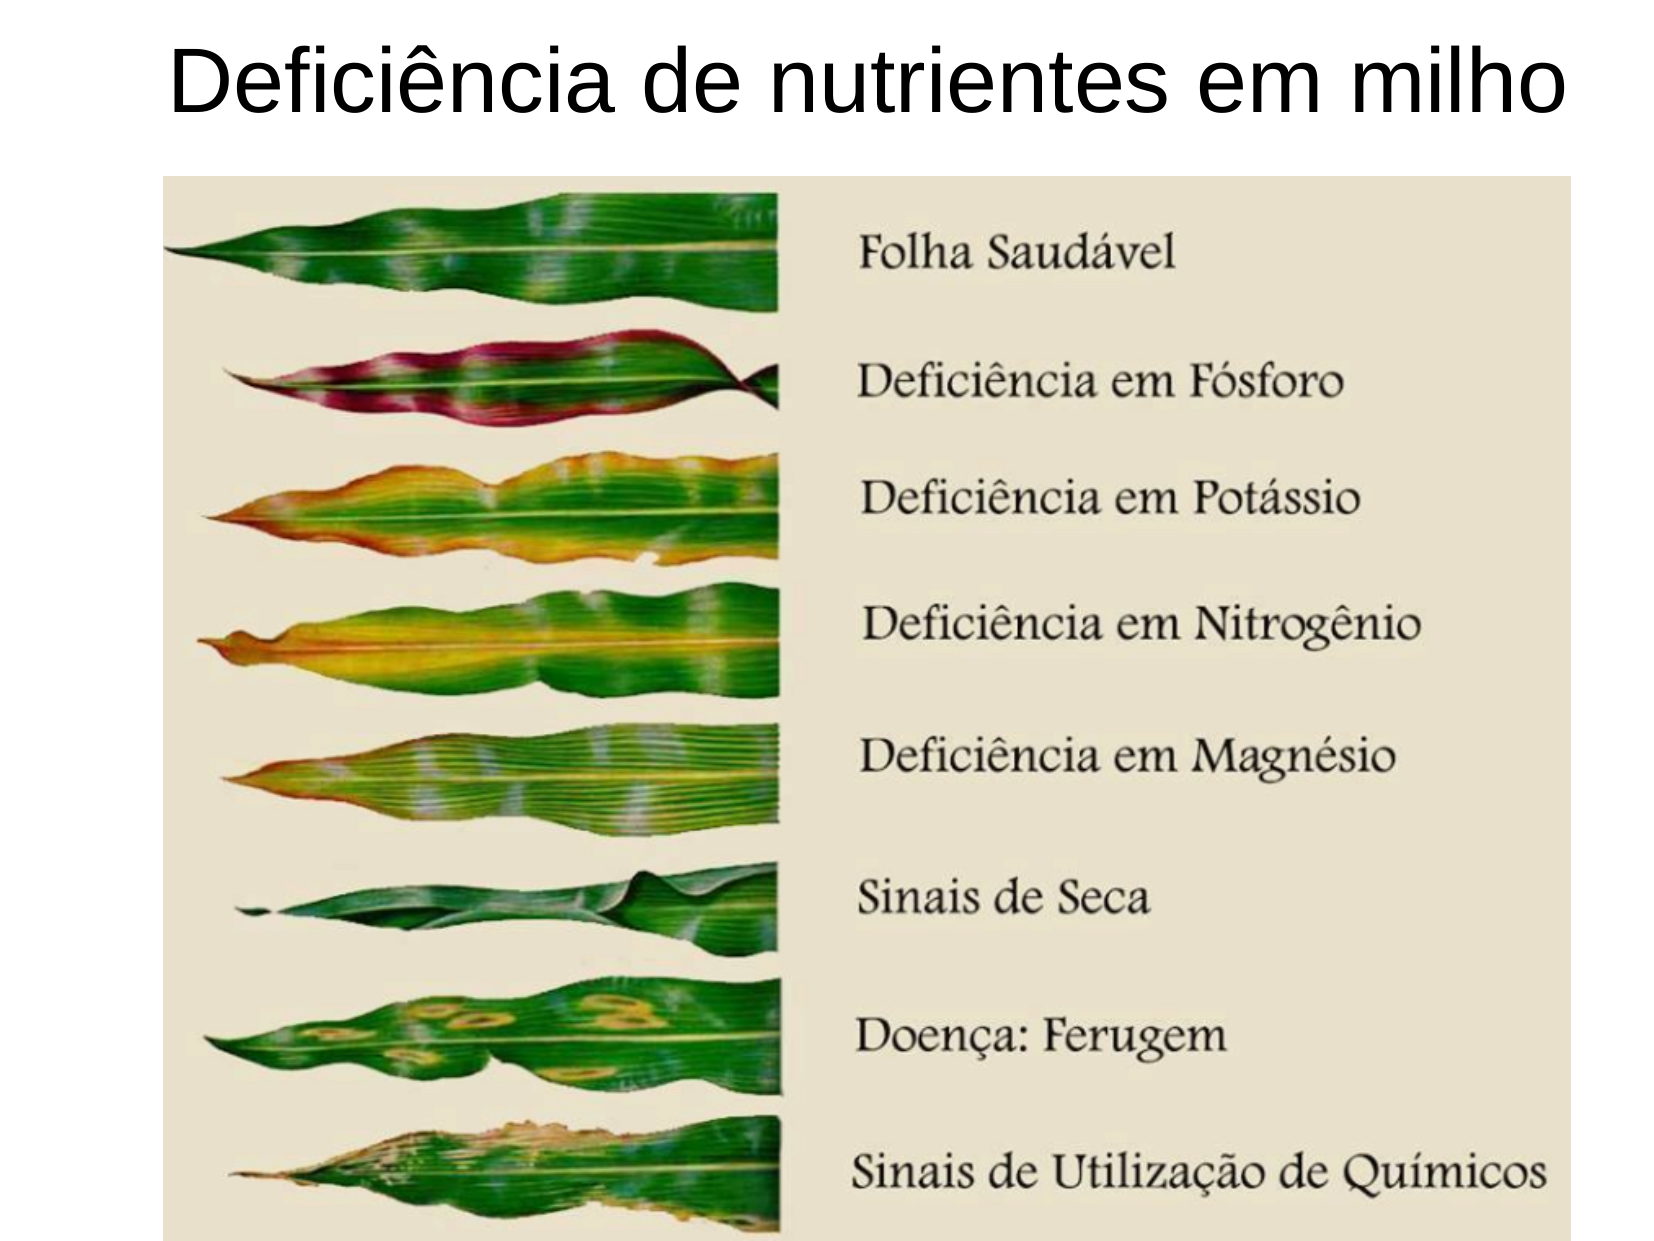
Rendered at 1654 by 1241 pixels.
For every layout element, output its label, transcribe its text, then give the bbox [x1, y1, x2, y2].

picture [163, 176, 1571, 1241]
title Deficiência de nutrientes em milho [94, 18, 1644, 142]
